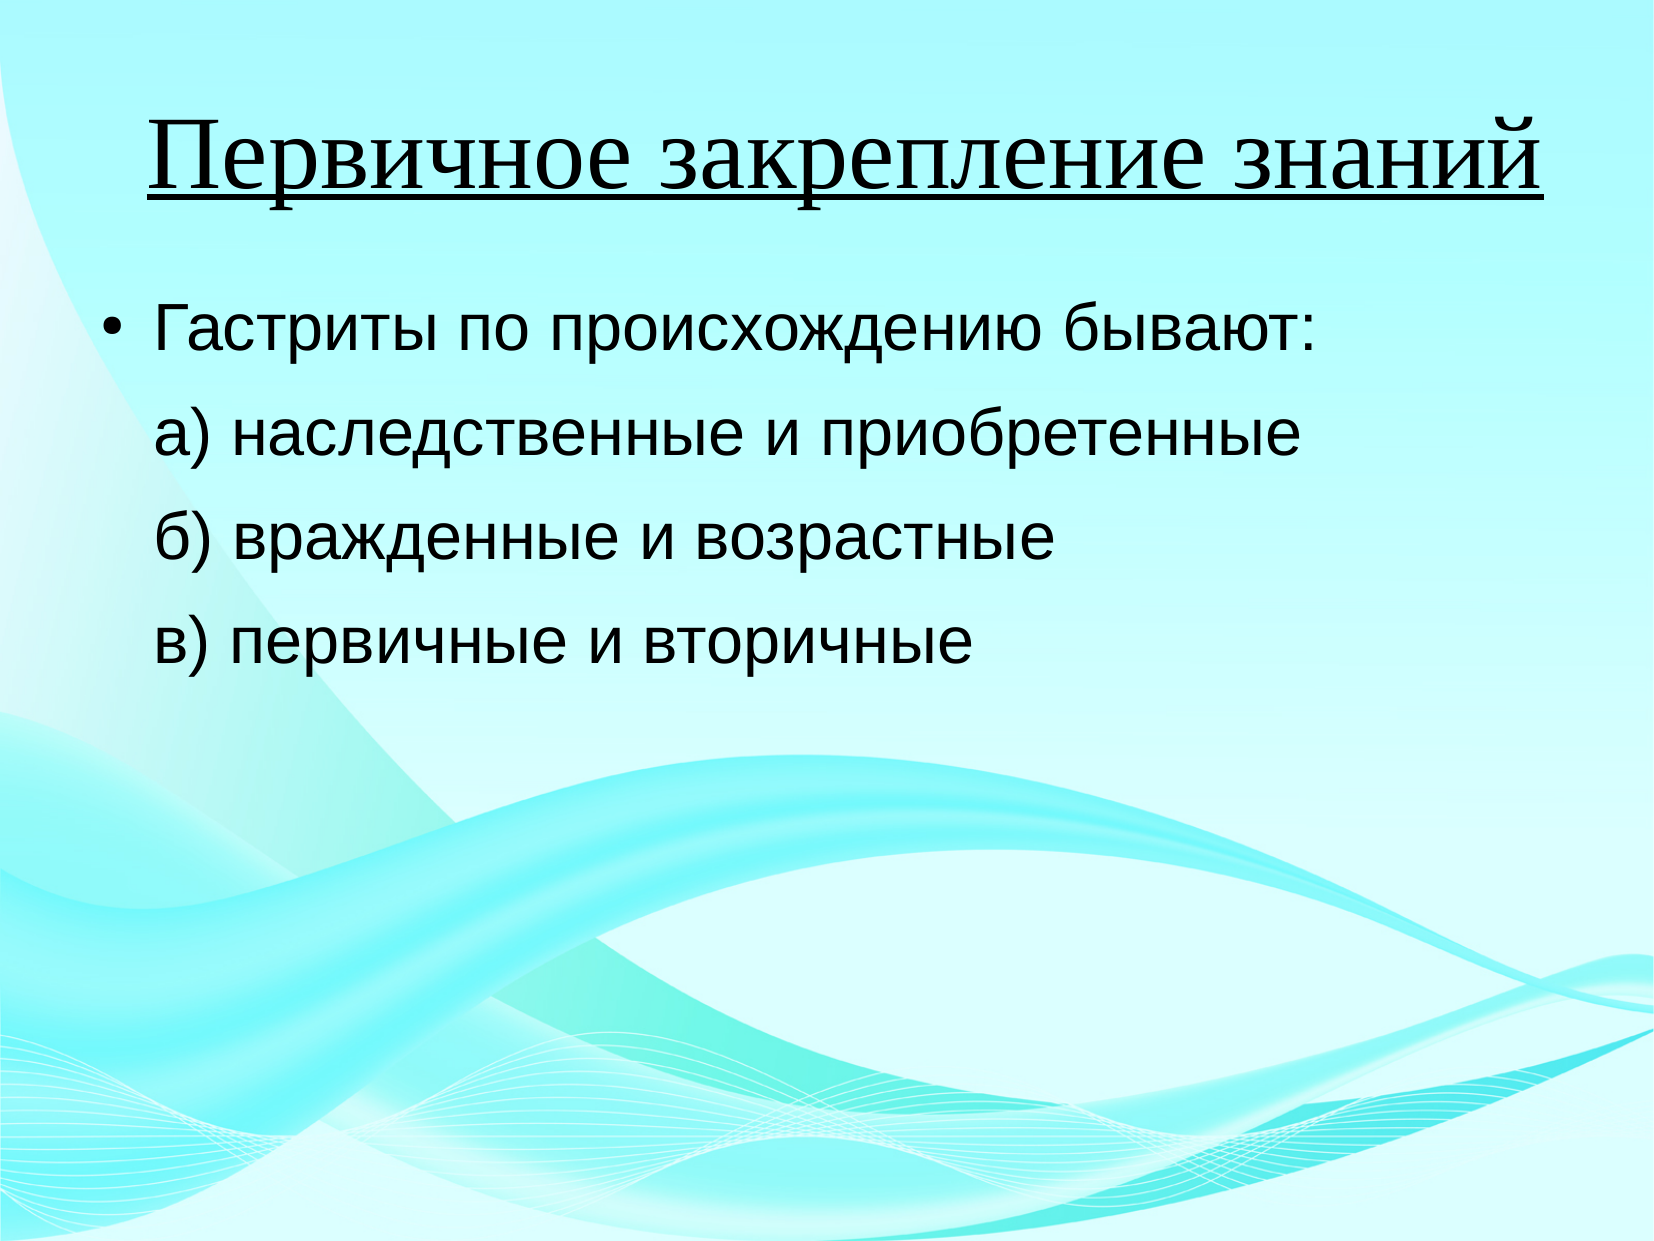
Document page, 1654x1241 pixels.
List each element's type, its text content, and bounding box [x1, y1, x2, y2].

picture [0, 0, 1654, 1241]
title Первичное закрепление знаний [82, 49, 1571, 257]
list Гастриты по происхождению бывают: а) наследственные и приобретенные б) вражденные и возрастные в) первичные и вторичные [82, 290, 1571, 1109]
